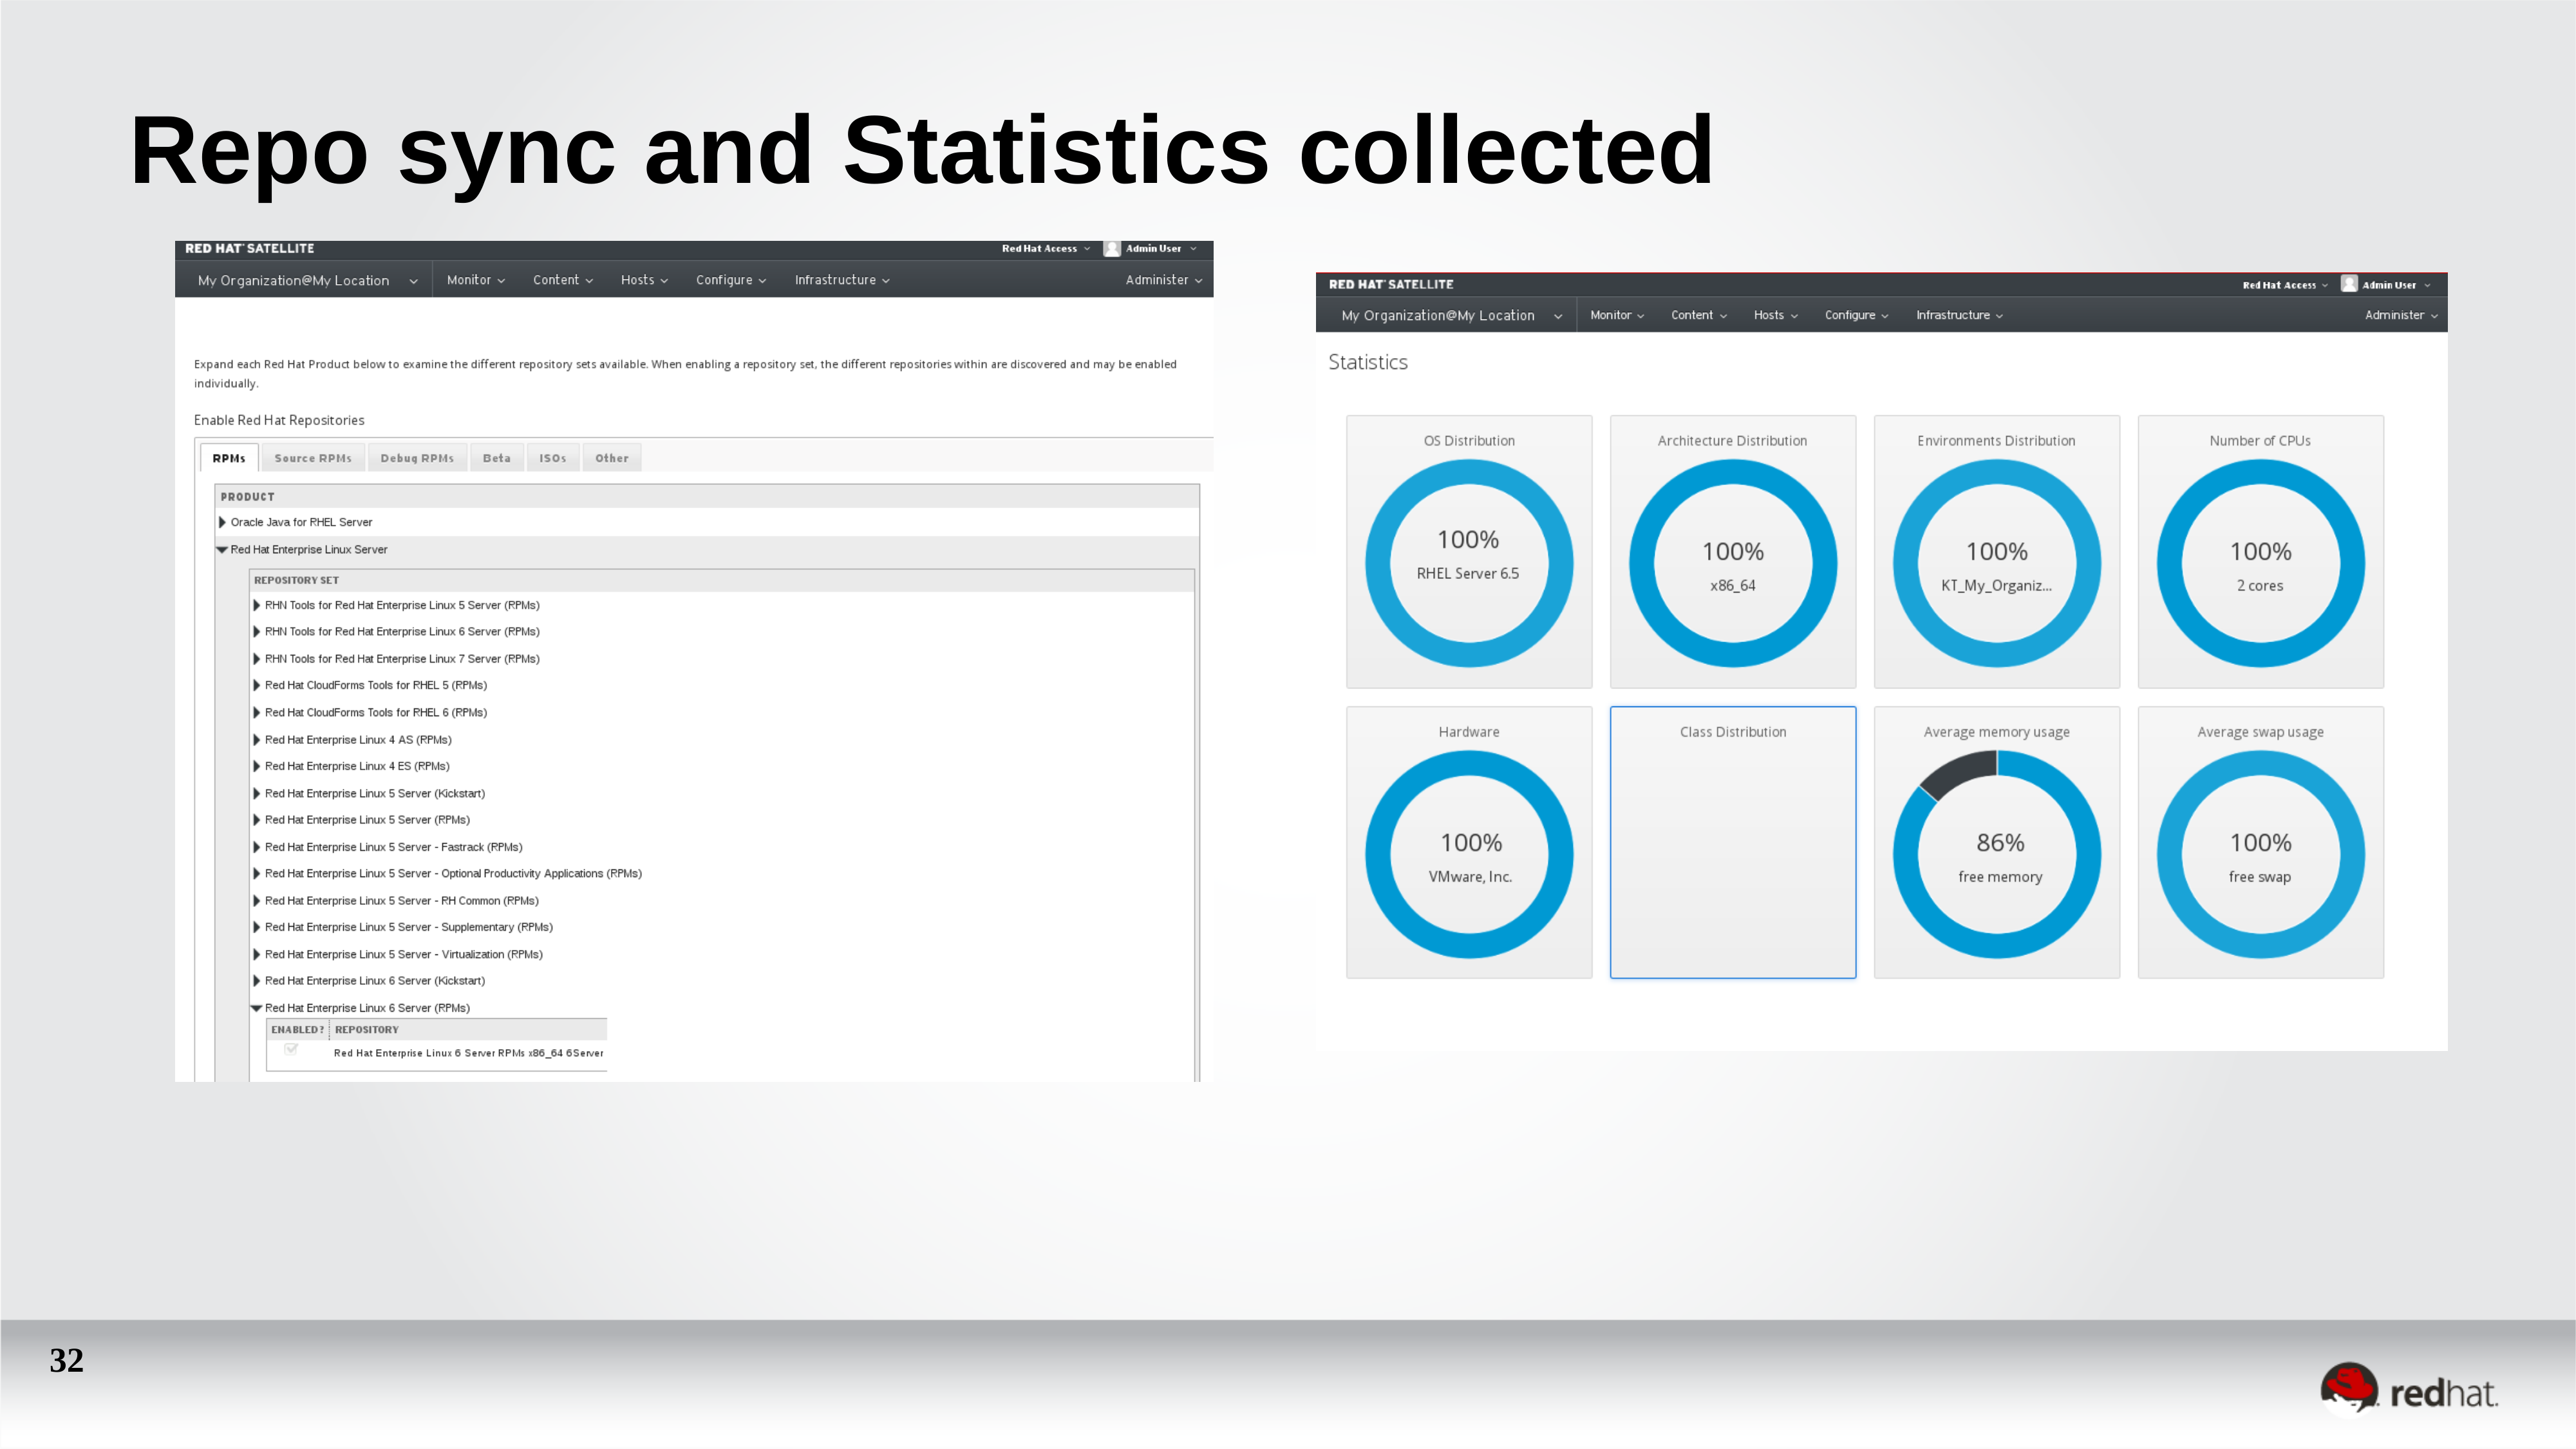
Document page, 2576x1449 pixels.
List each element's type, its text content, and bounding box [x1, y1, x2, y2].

picture [0, 0, 2576, 1449]
title Repo sync and Statistics collected [129, 57, 2447, 242]
